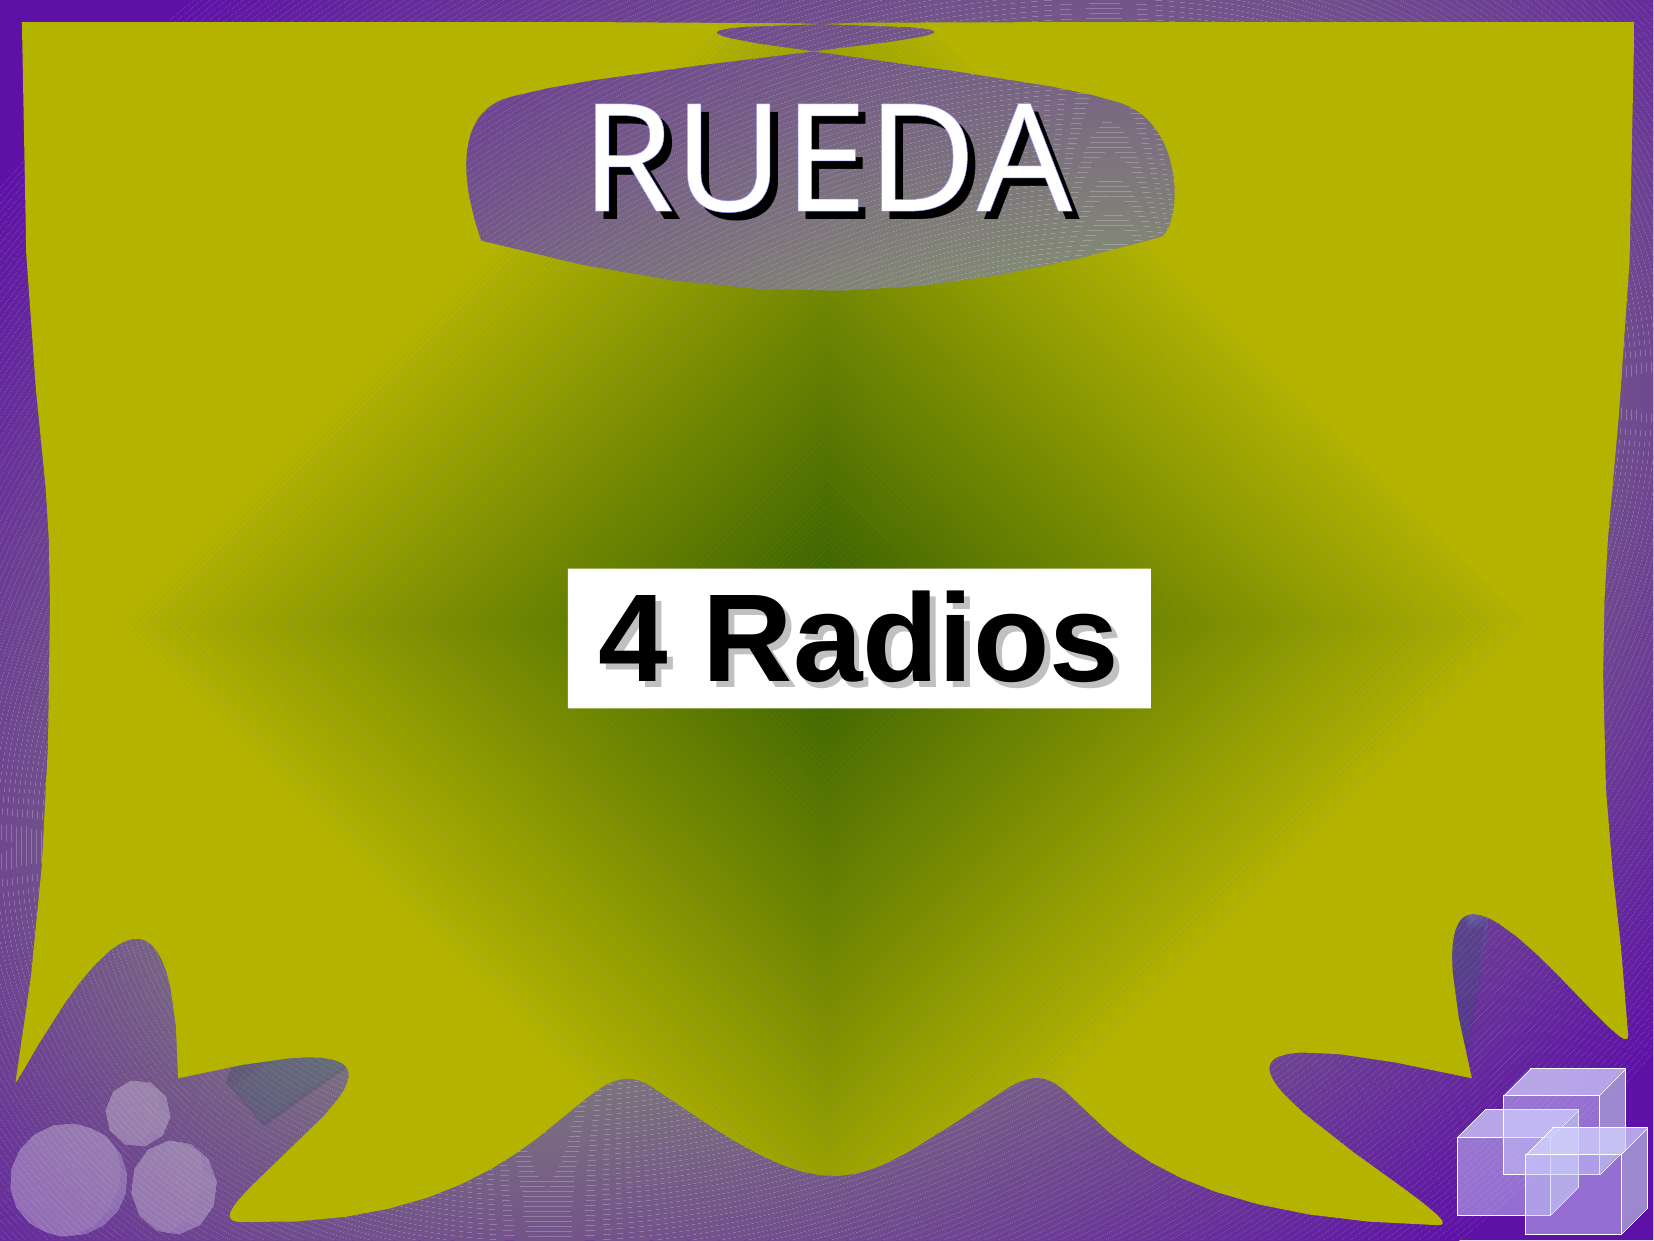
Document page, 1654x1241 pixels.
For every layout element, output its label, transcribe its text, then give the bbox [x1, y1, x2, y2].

title RUEDA [82, 47, 1571, 259]
title 4 Radios [567, 568, 1151, 709]
text_box [15, 21, 1635, 1226]
